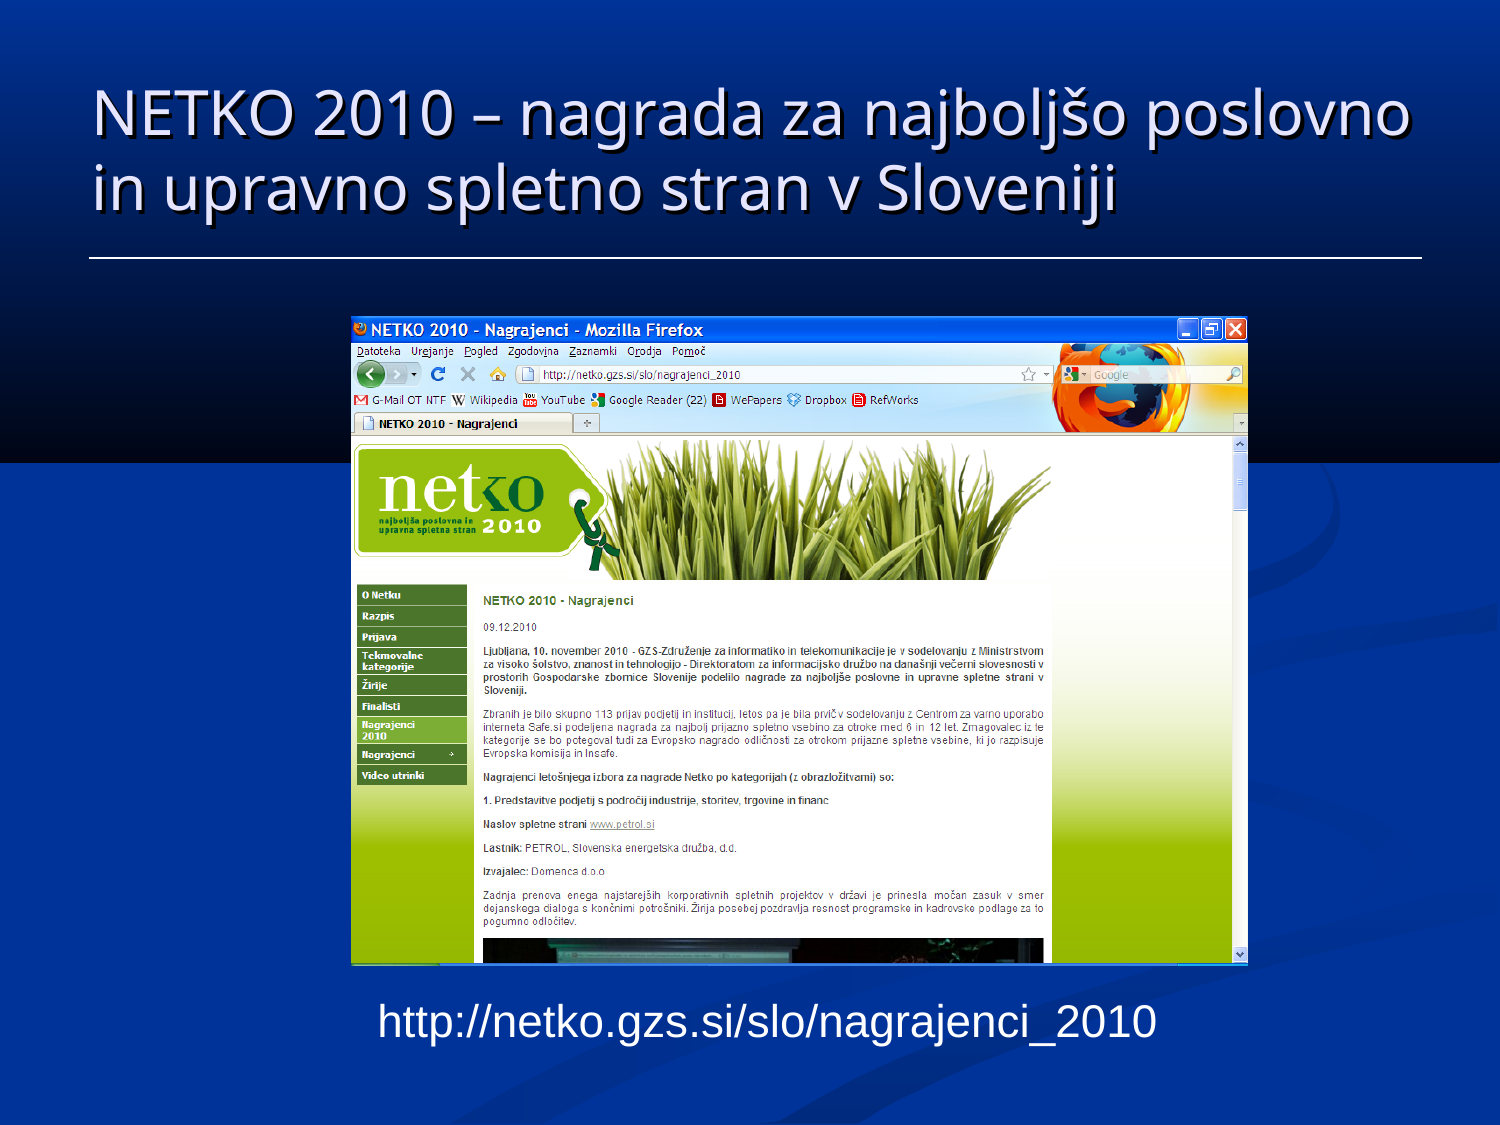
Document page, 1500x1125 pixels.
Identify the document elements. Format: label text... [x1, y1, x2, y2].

picture [351, 316, 1248, 966]
text_box http://netko.gzs.si/slo/nagrajenci_2010 [206, 984, 1329, 1055]
text_box NETKO 2010 – nagrada za najboljšo poslovno in upravno spletno stran v Sloveniji [76, 54, 1436, 242]
